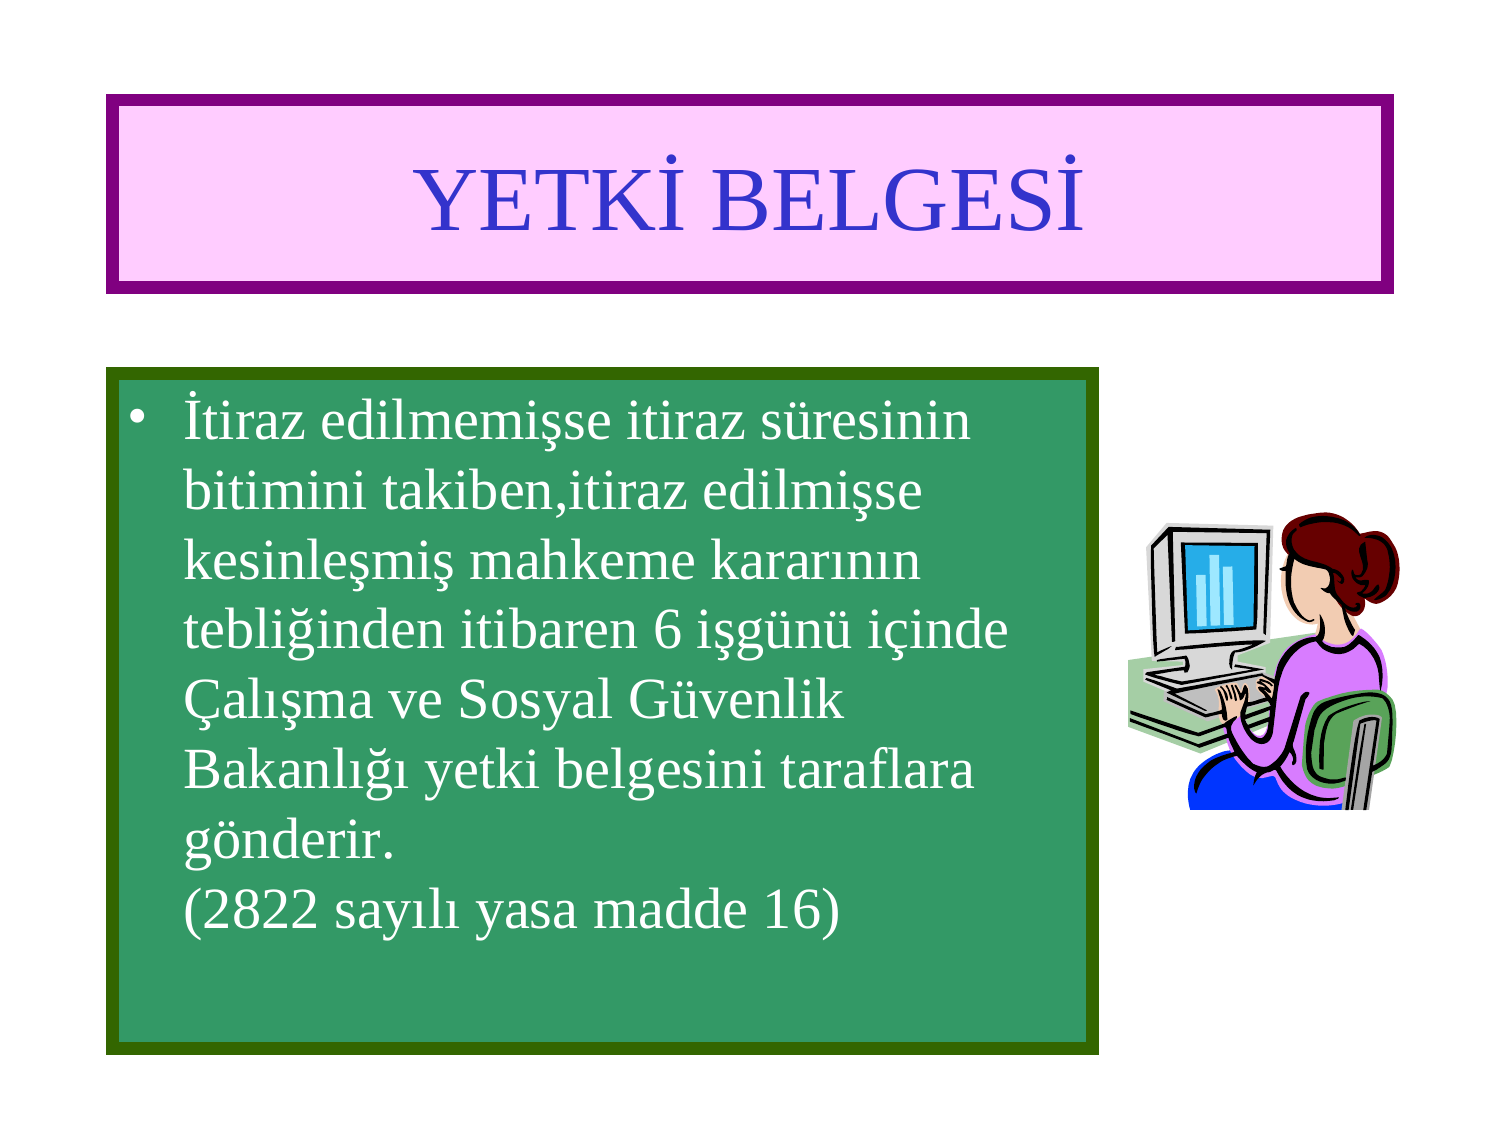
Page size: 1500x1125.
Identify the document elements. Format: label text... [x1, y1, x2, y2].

list İtiraz edilmemişse itiraz süresinin bitimini takiben,itiraz edilmişse kesinleşmiş mahkeme kararının tebliğinden itibaren 6 işgünü içinde Çalışma ve Sosyal Güvenlik Bakanlığı yetki belgesini taraflara gönderir. (2822 sayılı yasa madde 16) [112, 373, 1093, 1049]
picture [1128, 512, 1400, 813]
title YETKİ BELGESİ [112, 99, 1388, 288]
